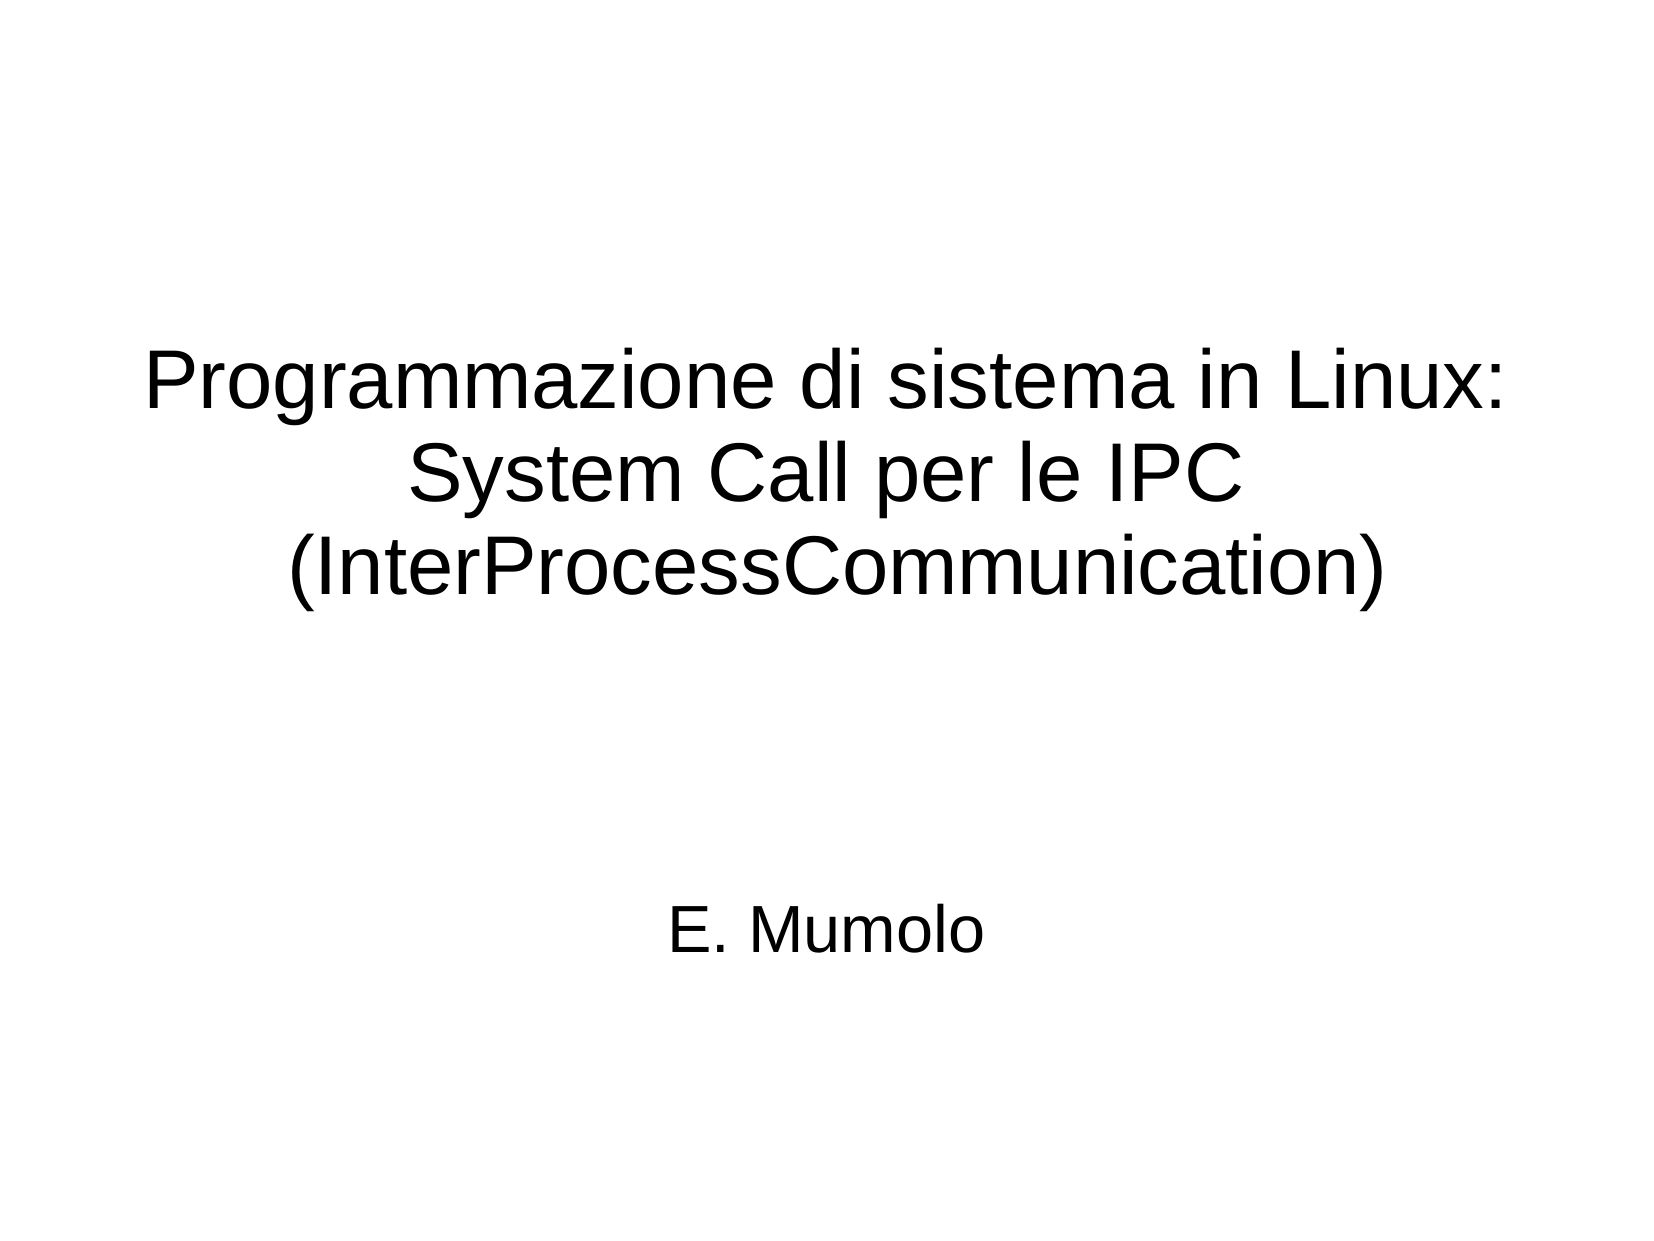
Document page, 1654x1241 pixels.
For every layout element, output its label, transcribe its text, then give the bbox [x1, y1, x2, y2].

subtitle Programmazione di sistema in Linux: System Call per le IPC (InterProcessCommunication) E. Mumolo [64, 290, 1588, 1010]
